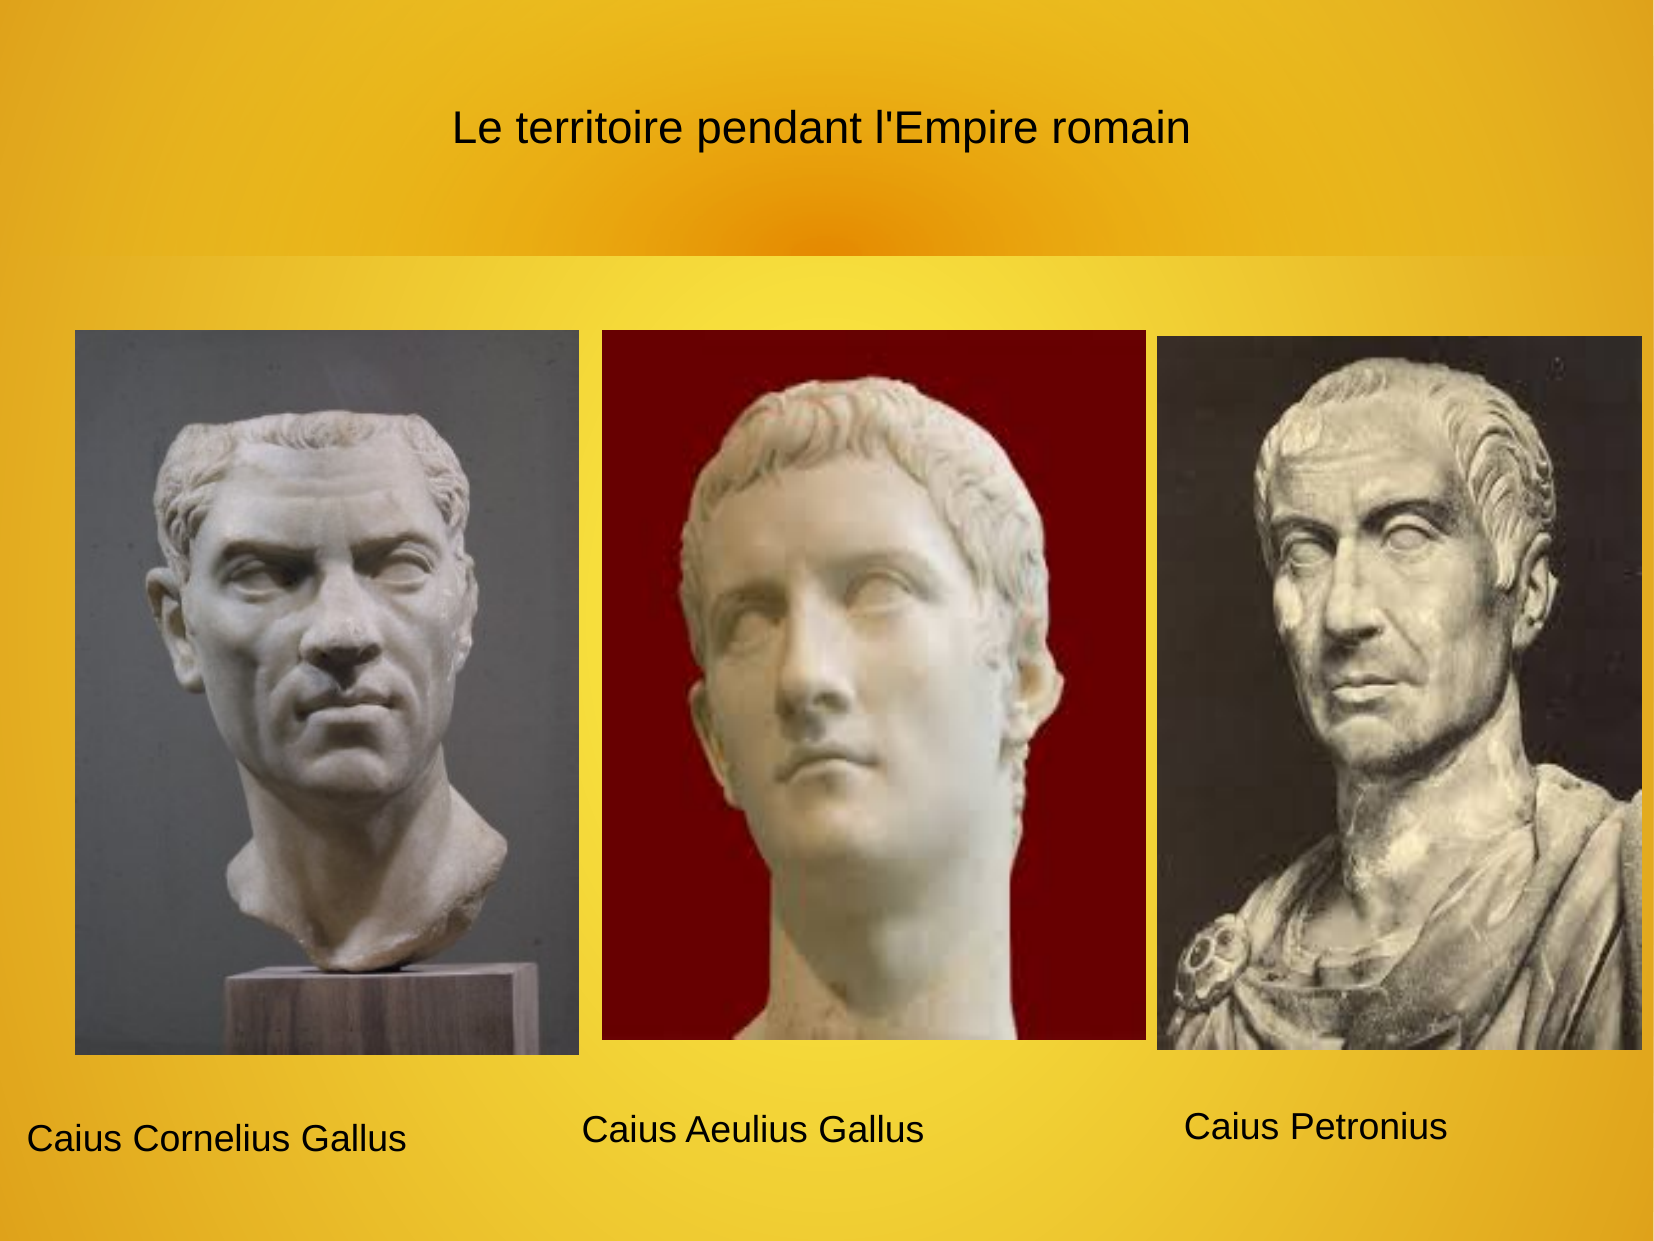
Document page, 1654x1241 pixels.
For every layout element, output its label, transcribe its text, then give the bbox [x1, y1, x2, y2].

picture [1157, 336, 1642, 1050]
picture [75, 330, 579, 1055]
text_box Caius Petronius [1169, 1098, 1477, 1235]
picture [602, 330, 1146, 1040]
text_box Caius Aeulius Gallus [566, 1100, 1040, 1196]
text_box Caius Cornelius Gallus [11, 1110, 532, 1210]
text_box Le territoire pendant l'Empire romain [437, 94, 1207, 183]
